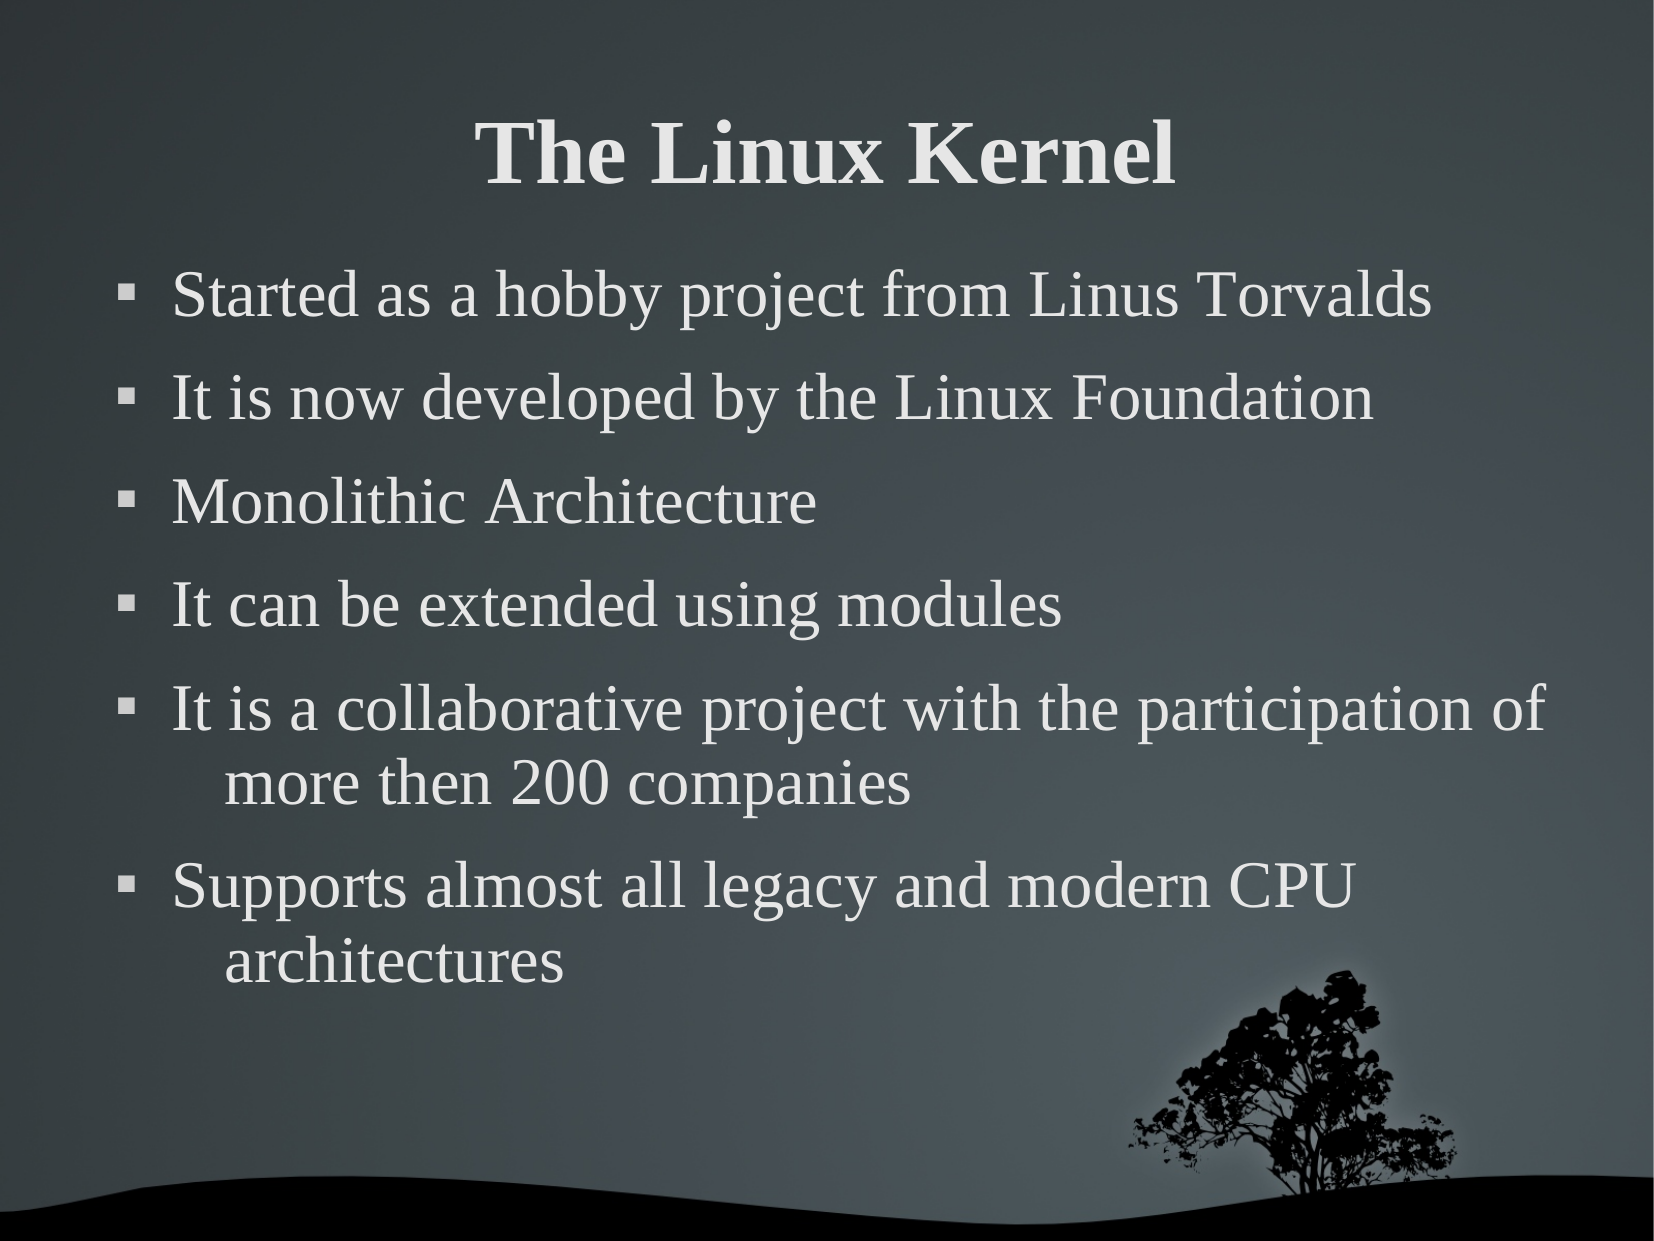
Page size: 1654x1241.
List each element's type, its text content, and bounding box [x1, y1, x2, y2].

title The Linux Kernel [82, 49, 1571, 256]
picture [0, 0, 1654, 1241]
list Started as a hobby project from Linus Torvalds It is now developed by the Linux Foundation Monolithic Architecture It can be extended using modules It is a collaborative project with the participation of more then 200 companies Supports almost all legacy and modern CPU architectures [82, 256, 1571, 1213]
